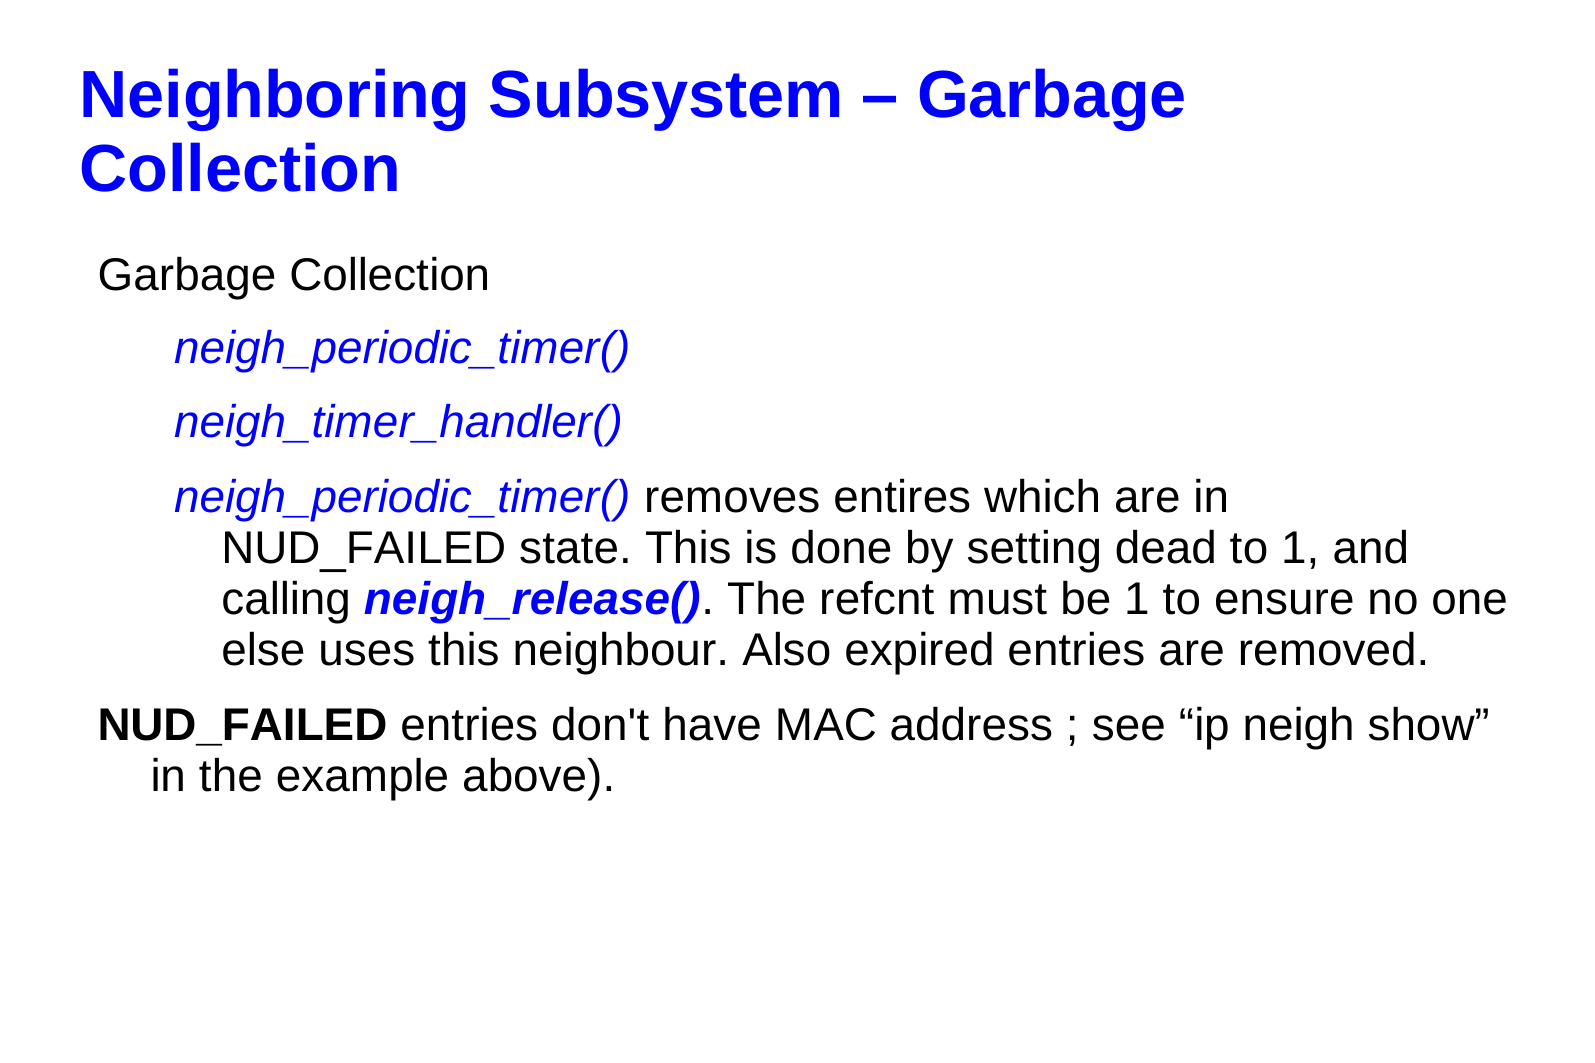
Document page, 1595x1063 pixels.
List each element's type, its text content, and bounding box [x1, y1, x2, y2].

list Garbage Collection neigh_periodic_timer() neigh_timer_handler() neigh_periodic_timer() removes entires which are in NUD_FAILED state. This is done by setting dead to 1, and calling neigh_release(). The refcnt must be 1 to ensure no one else uses this neighbour. Also expired entries are removed. NUD_FAILED entries don't have MAC address ; see “ip neigh show” in the example above). [79, 248, 1515, 940]
title Neighboring Subsystem – Garbage Collection [79, 45, 1515, 217]
